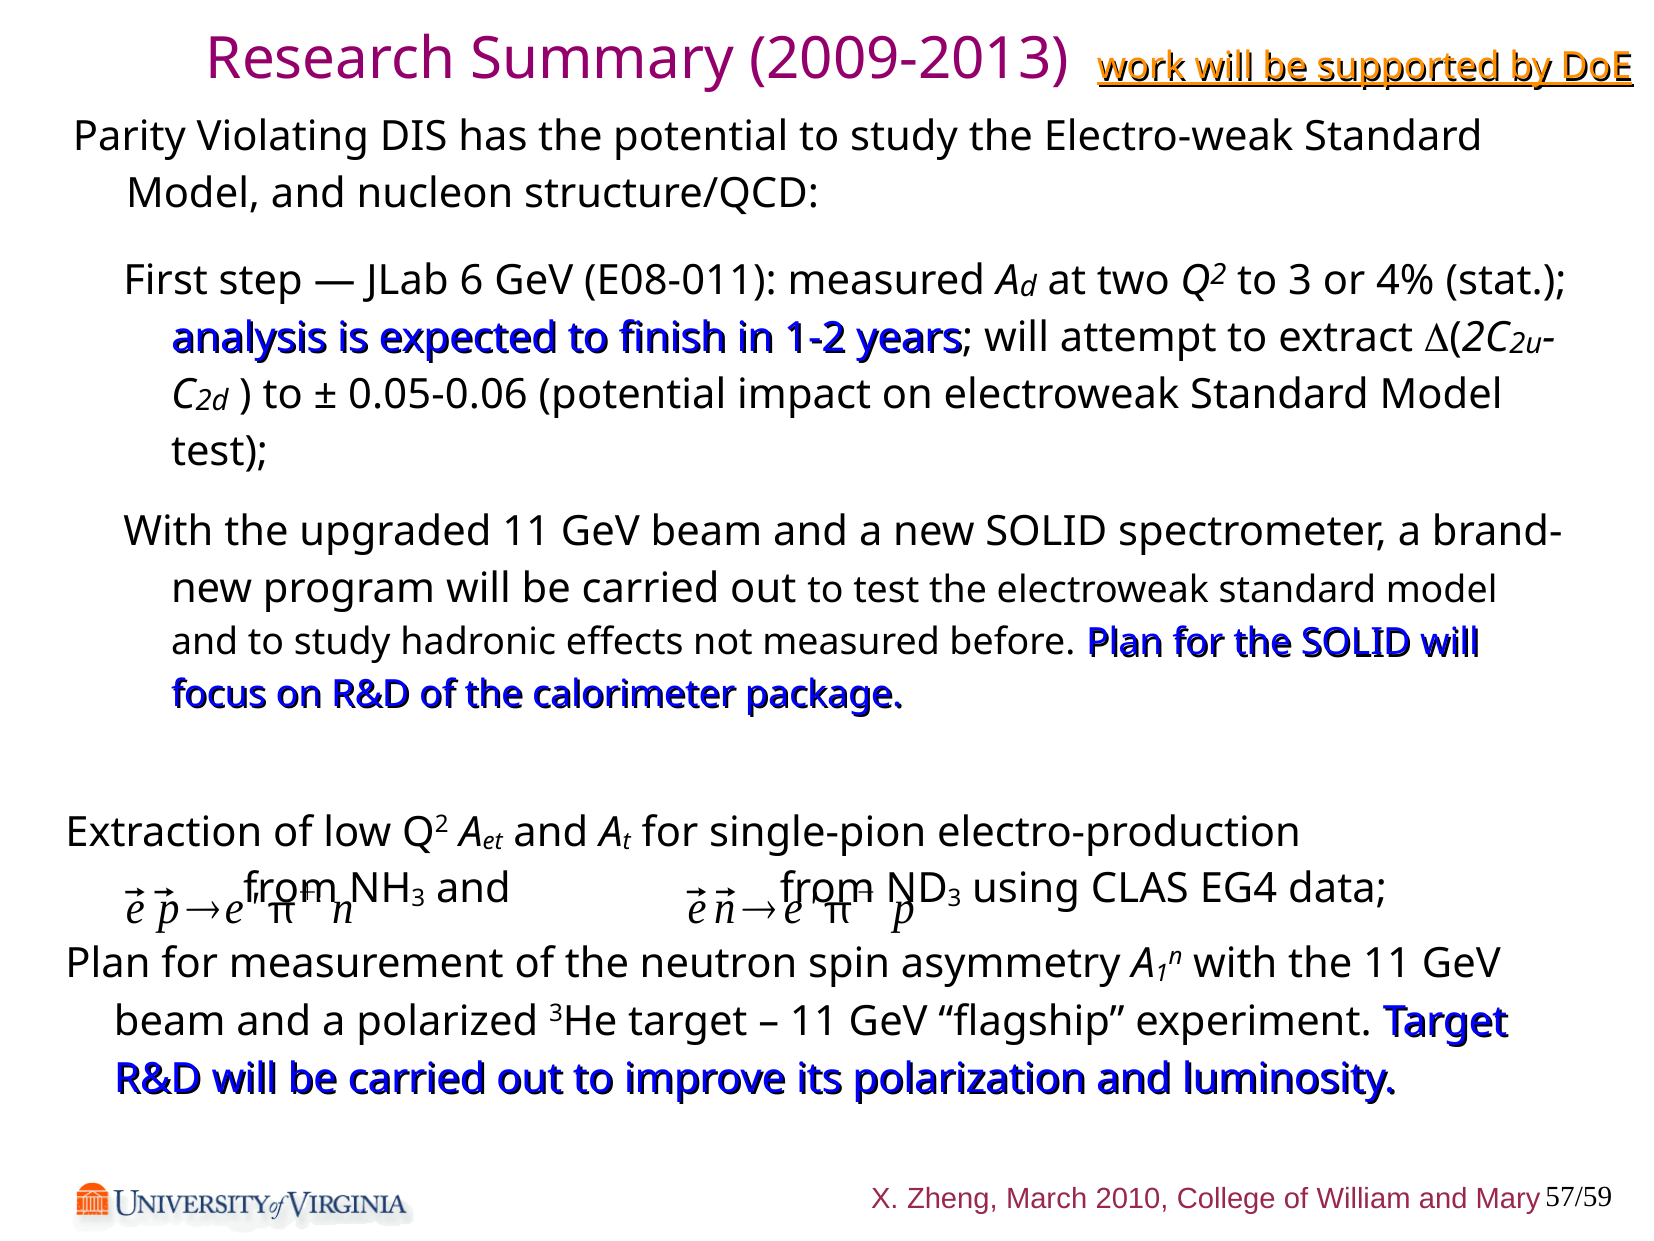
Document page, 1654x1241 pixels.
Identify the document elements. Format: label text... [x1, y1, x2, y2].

chart [674, 868, 924, 936]
text_box Extraction of low Q2 Aet and At for single-pion electro-production from NH3 and from ND3 using CLAS EG4 data; Plan for measurement of the neutron spin asymmetry A1n with the 11 GeV beam and a polarized 3He target – 11 GeV “flagship” experiment. Target R&D will be carried out to improve its polarization and luminosity. [43, 793, 1613, 1241]
list Parity Violating DIS has the potential to study the Electro-weak Standard Model, and nucleon structure/QCD: First step — JLab 6 GeV (E08-011): measured Ad at two Q2 to 3 or 4% (stat.); analysis is expected to finish in 1-2 years; will attempt to extract D(2C2u-C2d ) to ± 0.05-0.06 (potential impact on electroweak Standard Model test); With the upgraded 11 GeV beam and a new SOLID spectrometer, a brand-new program will be carried out to test the electroweak standard model and to study hadronic effects not measured before. Plan for the SOLID will focus on R&D of the calorimeter package. [55, 105, 1576, 784]
chart [112, 868, 362, 936]
text_box work will be supported by DoE [1082, 31, 1653, 103]
title Research Summary (2009-2013) [75, 0, 1201, 105]
